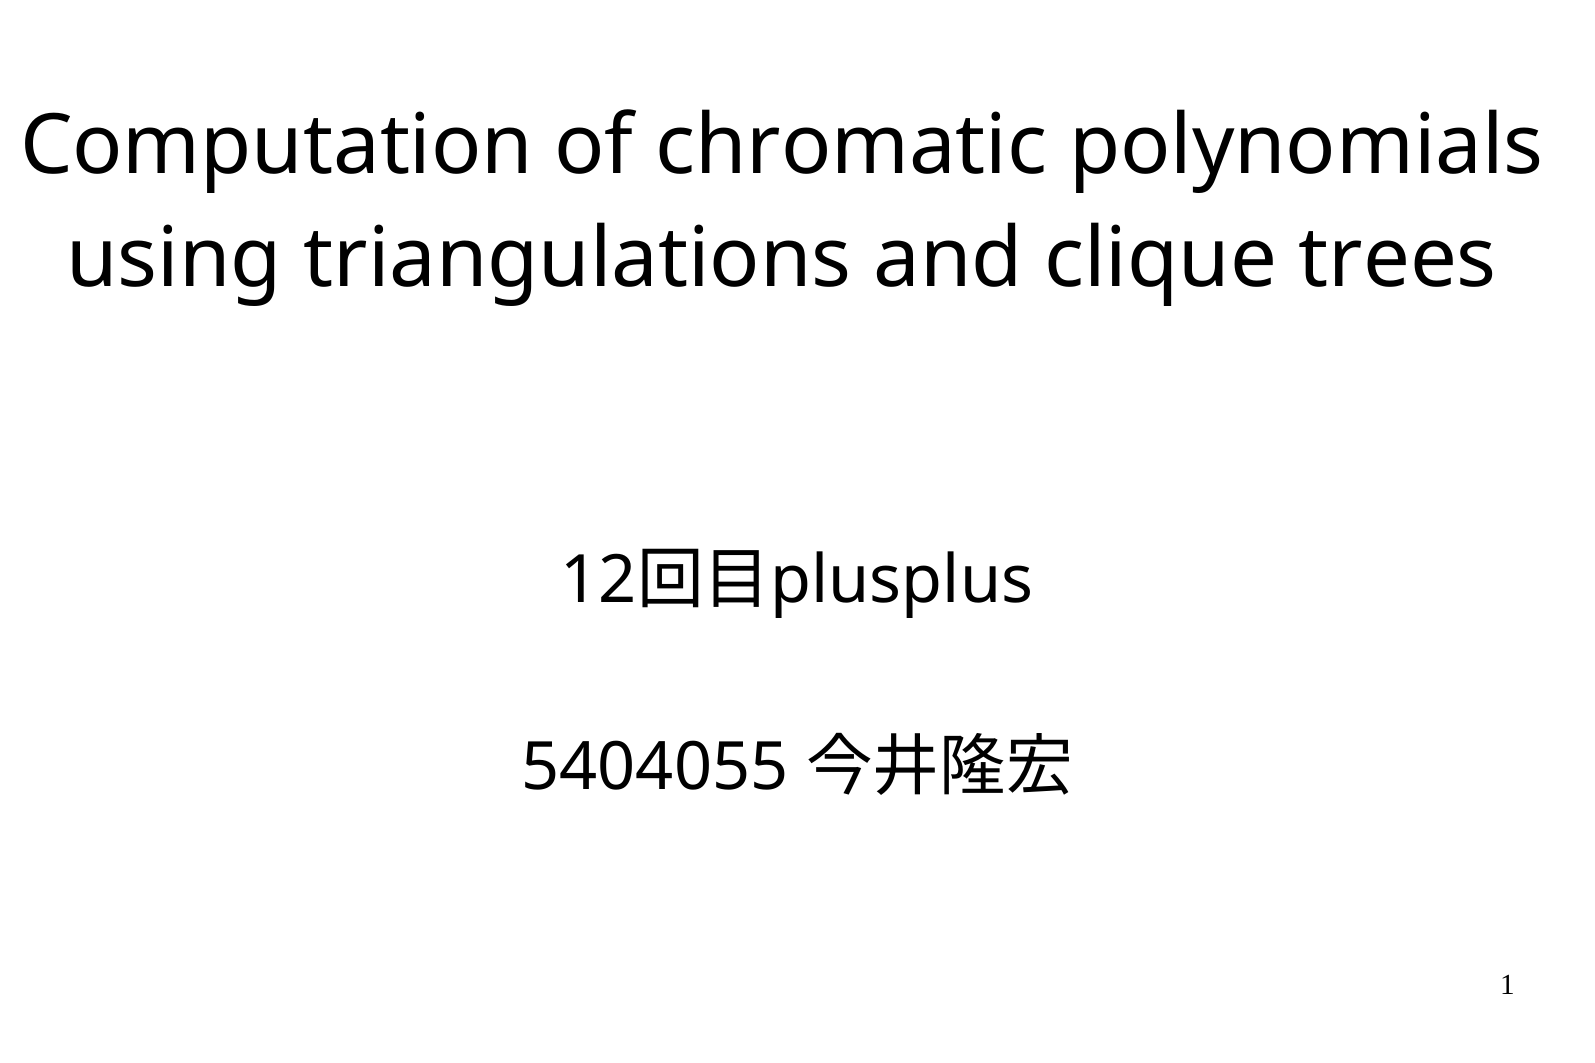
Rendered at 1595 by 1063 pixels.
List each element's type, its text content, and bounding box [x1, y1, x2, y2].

text_box 12回目plusplus 5404055 今井隆宏 [79, 383, 1515, 951]
title Computation of chromatic polynomials using triangulations and clique trees [0, 100, 1565, 296]
